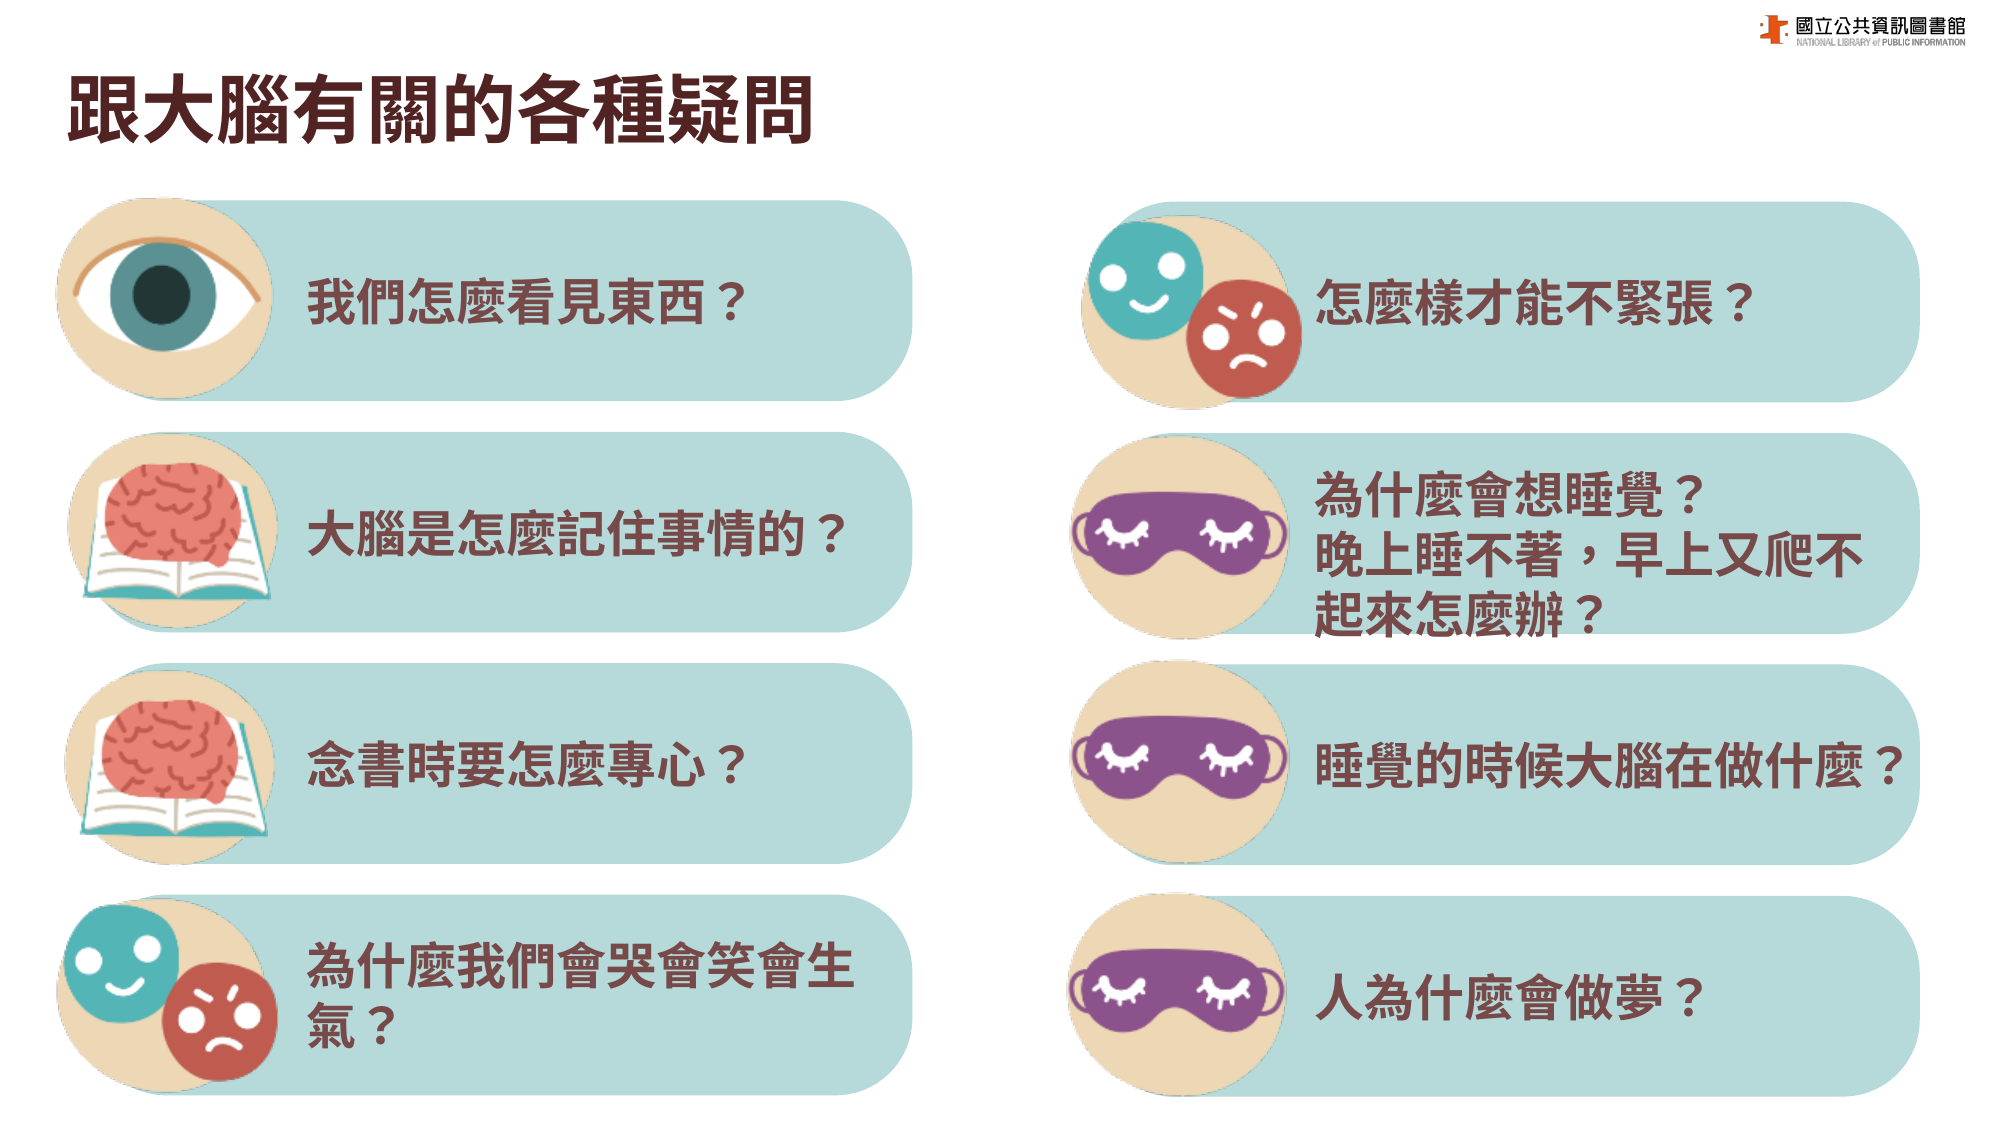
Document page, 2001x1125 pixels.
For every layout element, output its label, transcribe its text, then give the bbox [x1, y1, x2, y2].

picture [40, 176, 286, 409]
text_box 睡覺的時候大腦在做什麼？ [1301, 664, 1920, 866]
text_box 為什麼會想睡覺？ 晚上睡不著，早上又爬不起來怎麼辦？ [1301, 433, 1920, 634]
text_box 念書時要怎麼專心？ [316, 663, 913, 864]
text_box 跟大腦有關的各種疑問 [52, 55, 832, 160]
picture [29, 414, 319, 1113]
text_box 我們怎麼看見東西？ [286, 200, 913, 402]
text_box 怎麼樣才能不緊張？ [1332, 201, 1920, 403]
text_box 人為什麼會做夢？ [1298, 895, 1920, 1097]
picture [1053, 200, 1332, 1125]
text_box 大腦是怎麼記住事情的？ [319, 431, 913, 633]
text_box 為什麼我們會哭會笑會生氣？ [308, 894, 913, 1096]
